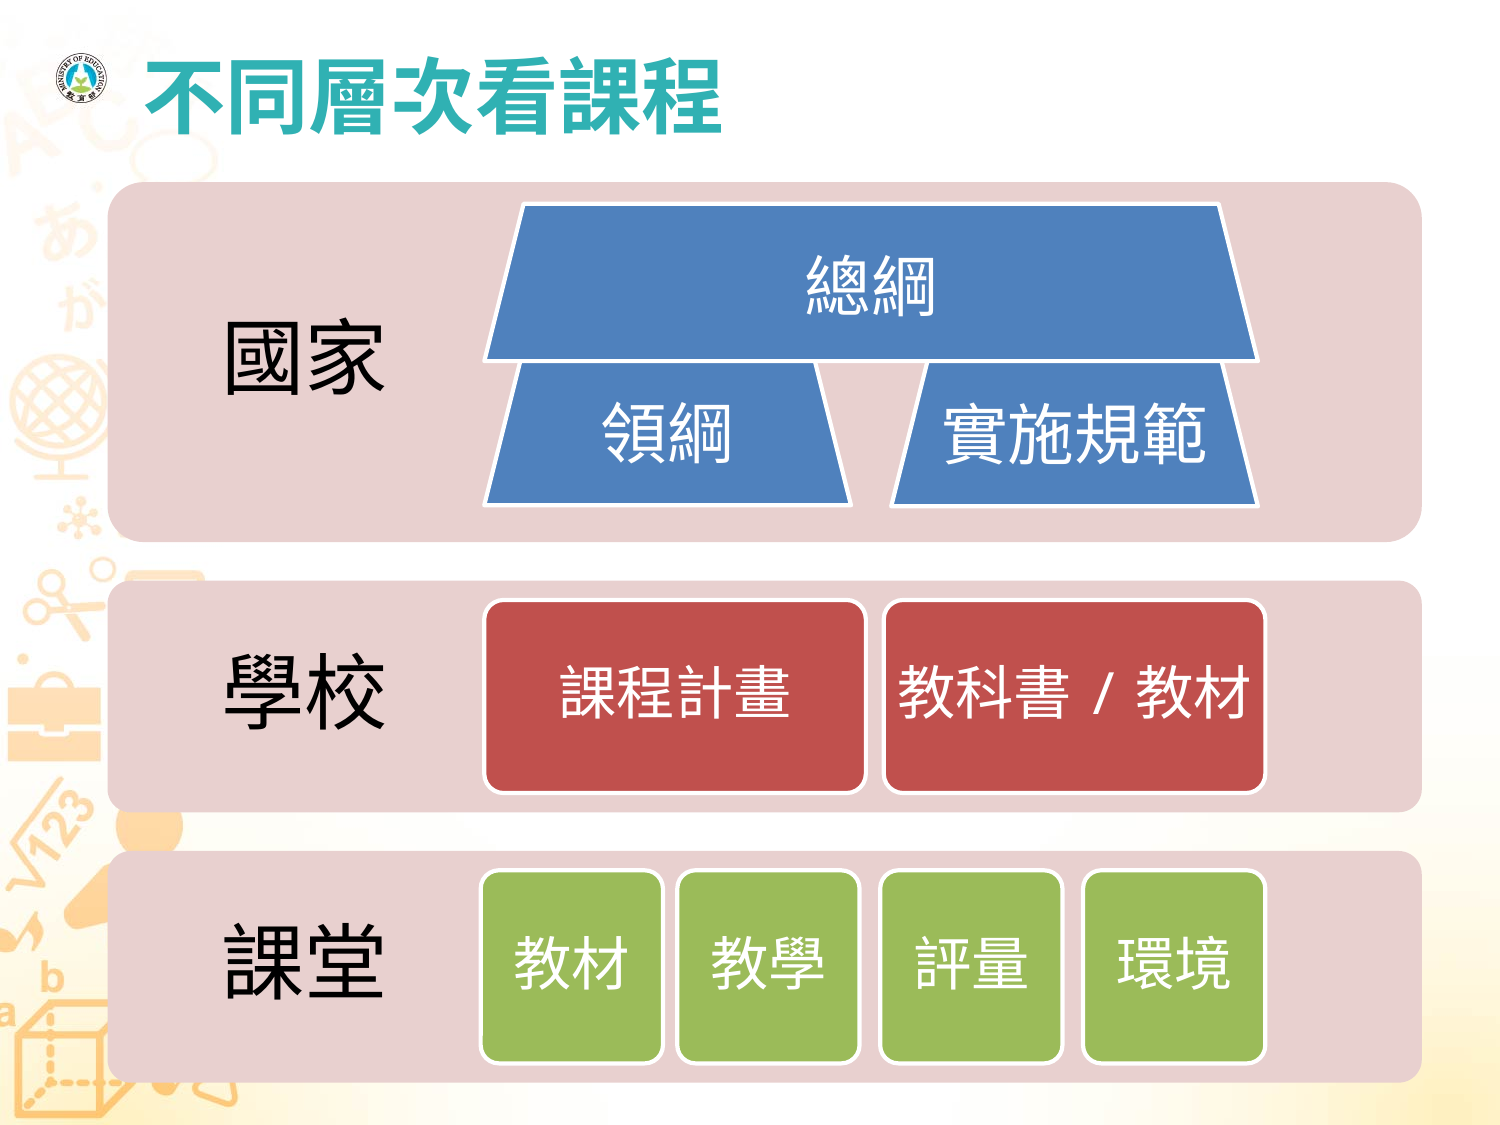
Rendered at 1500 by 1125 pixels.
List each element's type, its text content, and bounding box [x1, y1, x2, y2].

text_box 教學 [680, 875, 856, 1058]
text_box [480, 878, 484, 1056]
text_box 環境 [1086, 875, 1262, 1058]
text_box [502, 362, 519, 430]
text_box 國家 [107, 182, 502, 543]
text_box [485, 850, 1422, 1083]
text_box 評量 [883, 875, 1059, 1058]
text_box 領綱 [484, 362, 851, 506]
text_box 教材 [484, 875, 660, 1058]
text_box [489, 580, 1422, 813]
text_box 實施規範 [891, 362, 1258, 507]
text_box 課程計畫 [484, 604, 866, 787]
text_box 教科書/教材 [883, 604, 1266, 787]
text_box 總綱 [484, 203, 1258, 362]
text_box 課堂 [107, 850, 502, 1083]
picture [0, 0, 1500, 1125]
text_box 學校 [107, 580, 502, 813]
text_box [502, 182, 1422, 543]
title 不同層次看課程 [127, 36, 1478, 178]
